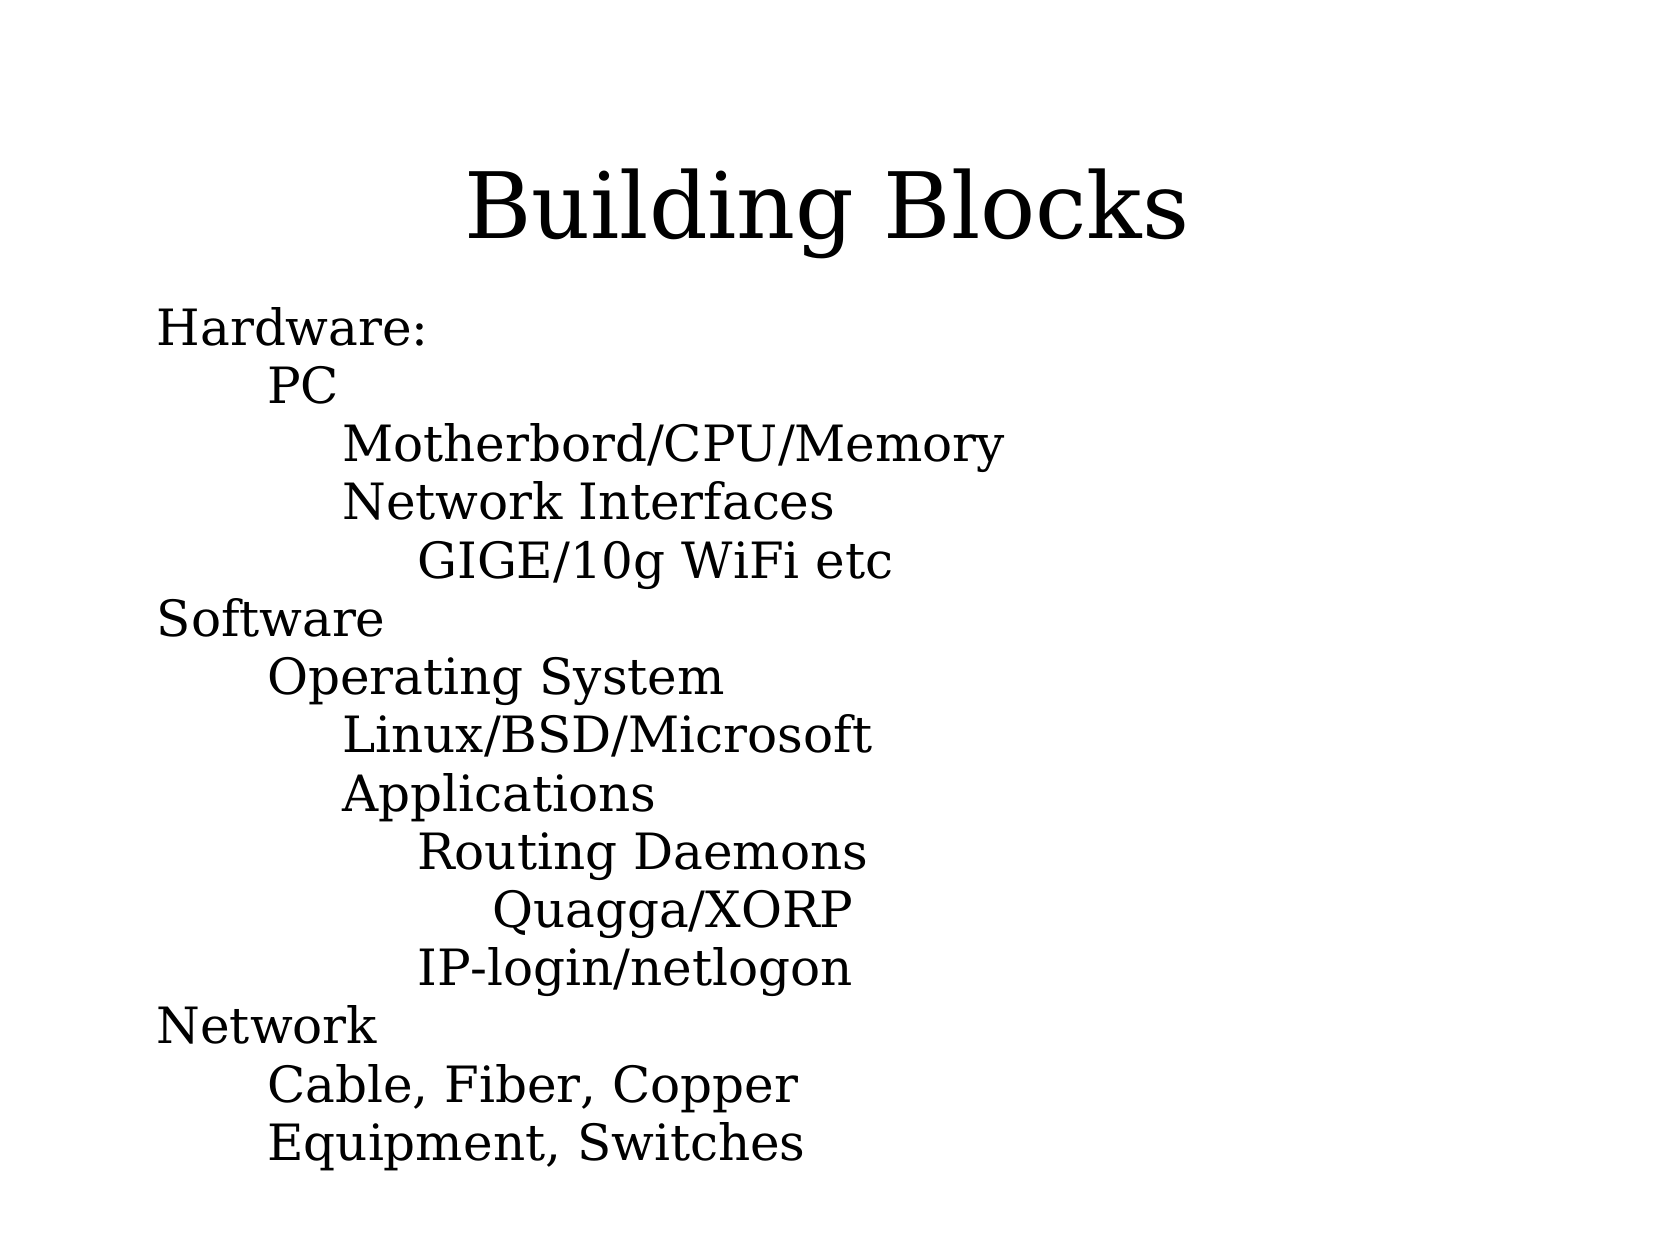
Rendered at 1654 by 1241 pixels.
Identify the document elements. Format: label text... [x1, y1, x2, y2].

title Building Blocks [121, 102, 1534, 298]
subtitle Hardware: PC Motherbord/CPU/Memory Network Interfaces GIGE/10g WiFi etc Software Operating System Linux/BSD/Microsoft Applications Routing Daemons Quagga/XORP IP-login/netlogon Network Cable, Fiber, Copper Equipment, Switches [121, 298, 1534, 1173]
